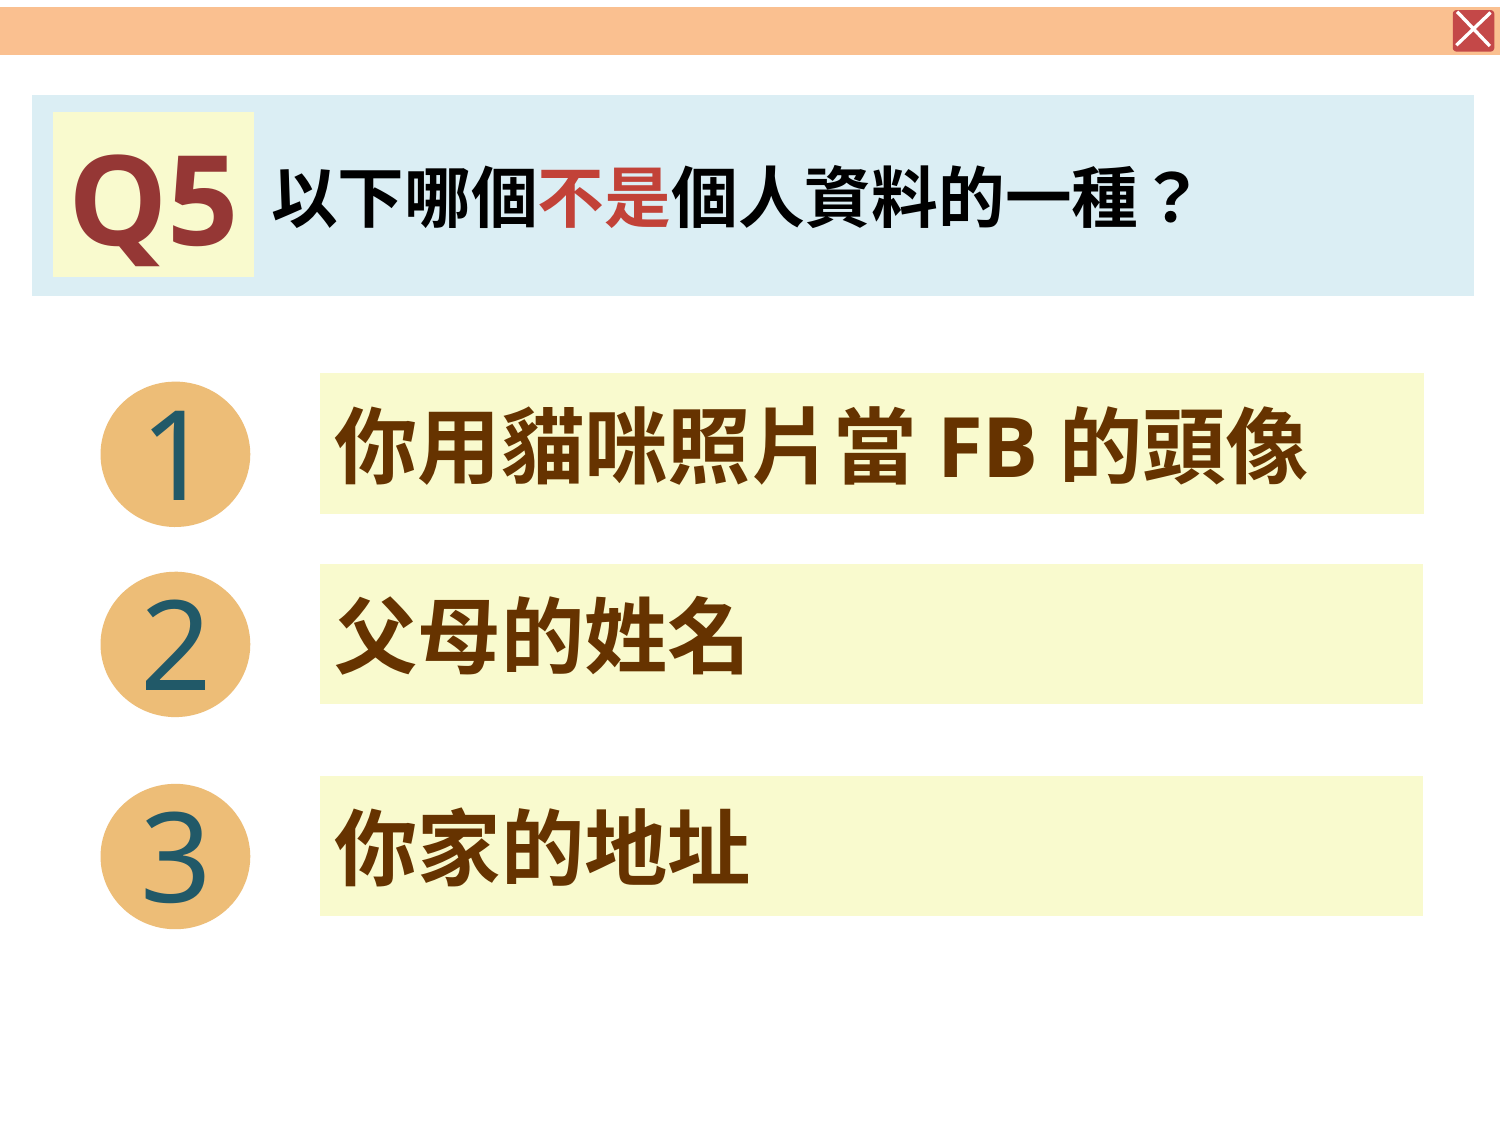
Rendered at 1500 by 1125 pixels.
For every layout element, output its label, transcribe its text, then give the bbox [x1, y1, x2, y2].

text_box [100, 802, 125, 911]
text_box Q5 [53, 112, 254, 277]
text_box [100, 590, 125, 699]
text_box 你用貓咪照片當FB的頭像 [320, 373, 1424, 514]
text_box [100, 400, 125, 509]
text_box [32, 95, 1474, 296]
text_box [0, 7, 1500, 55]
text_box 2 [125, 558, 266, 725]
text_box 父母的姓名 [320, 564, 1423, 704]
text_box 1 [125, 368, 266, 535]
text_box 3 [125, 770, 266, 937]
text_box 你家的地址 [320, 776, 1423, 916]
title 以下哪個不是個人資料的一種？ [255, 102, 1483, 290]
